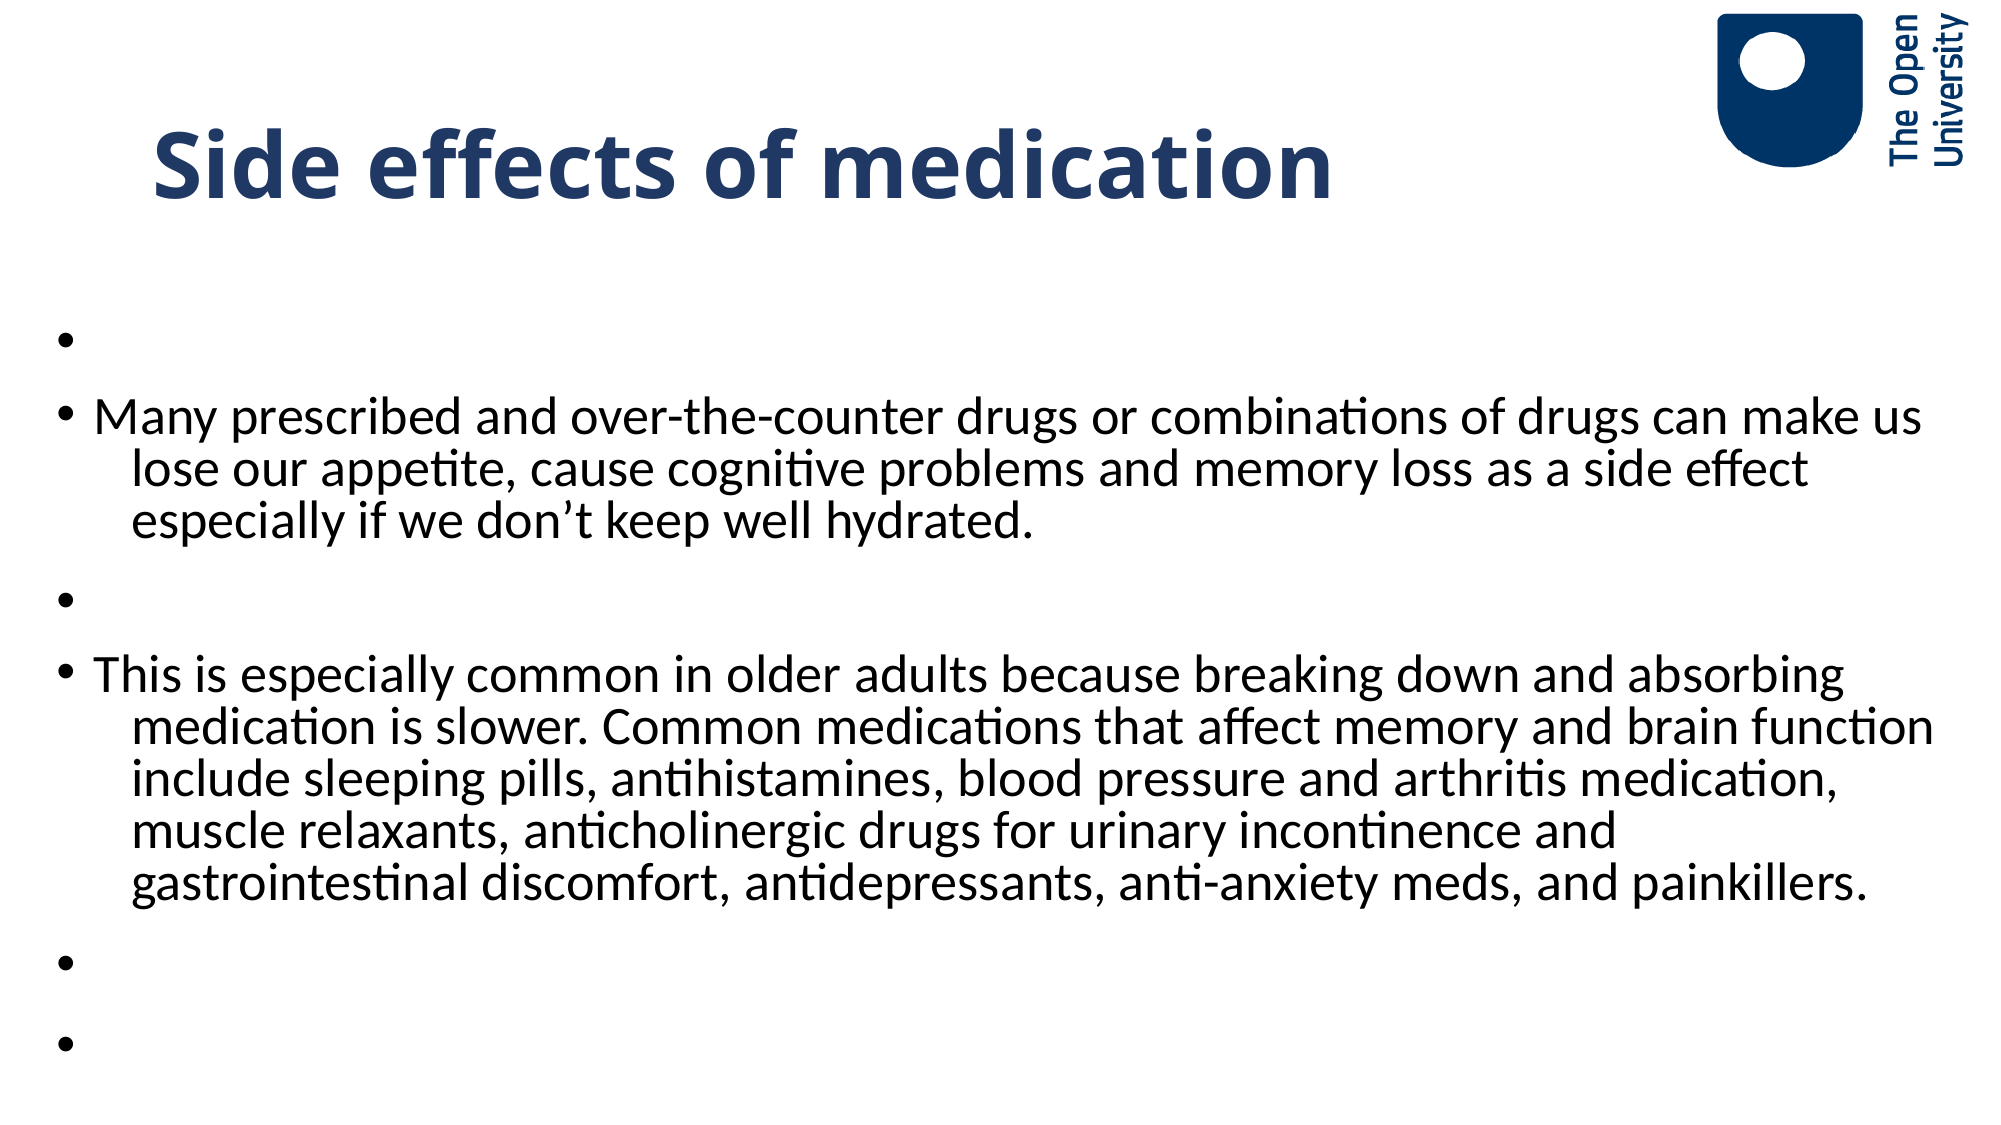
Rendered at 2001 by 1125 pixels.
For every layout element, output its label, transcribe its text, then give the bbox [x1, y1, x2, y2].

picture [1716, 10, 1971, 170]
list Many prescribed and over-the-counter drugs or combinations of drugs can make us lose our appetite, cause cognitive problems and memory loss as a side effect especially if we don’t keep well hydrated. This is especially common in older adults because breaking down and absorbing medication is slower. Common medications that affect memory and brain function include sleeping pills, antihistamines, blood pressure and arthritis medication, muscle relaxants, anticholinergic drugs for urinary incontinence and gastrointestinal discomfort, antidepressants, anti-anxiety meds, and painkillers. [41, 299, 1970, 1066]
title Side effects of medication [137, 59, 1863, 278]
